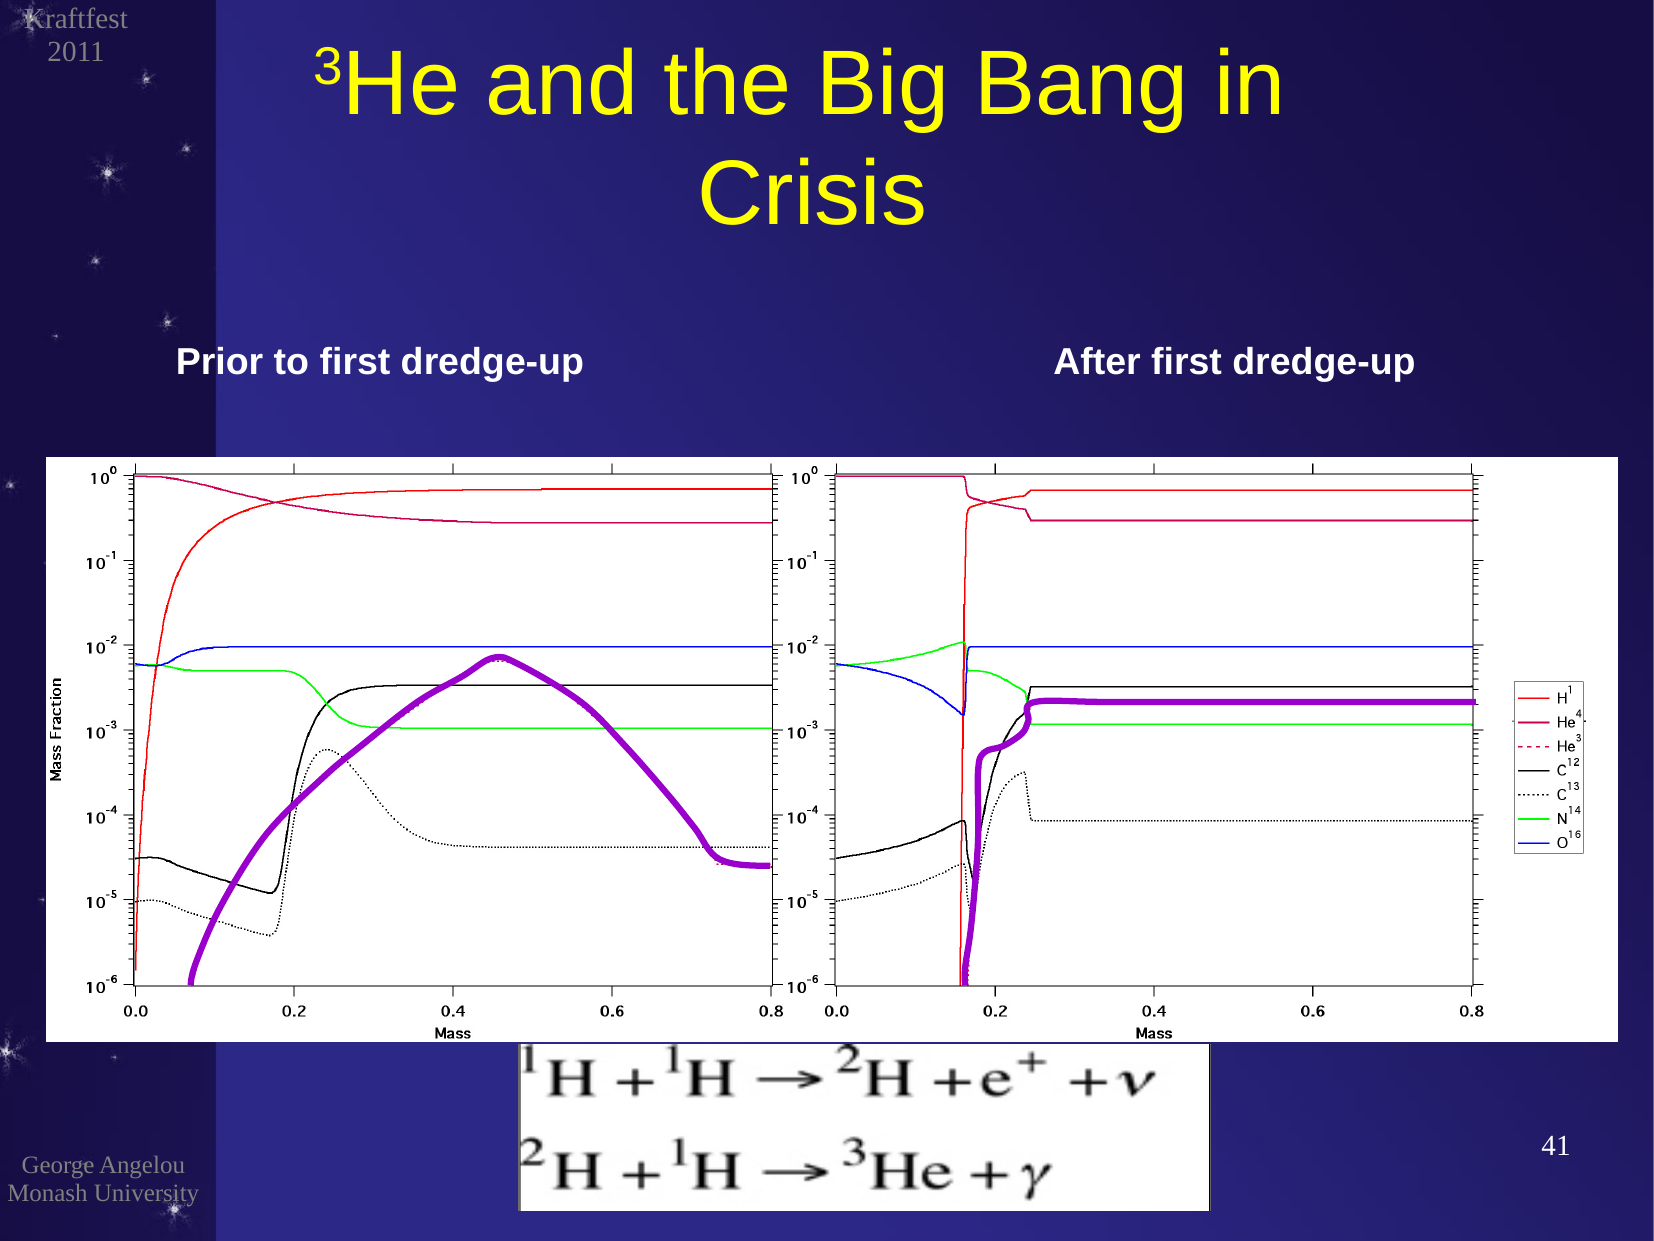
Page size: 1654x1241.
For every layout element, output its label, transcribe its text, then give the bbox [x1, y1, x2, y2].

text_box 3He and the Big Bang in Crisis [93, 29, 1506, 237]
text_box Prior to first dredge-up After first dredge-up [159, 329, 1435, 391]
picture [0, 0, 1654, 1241]
